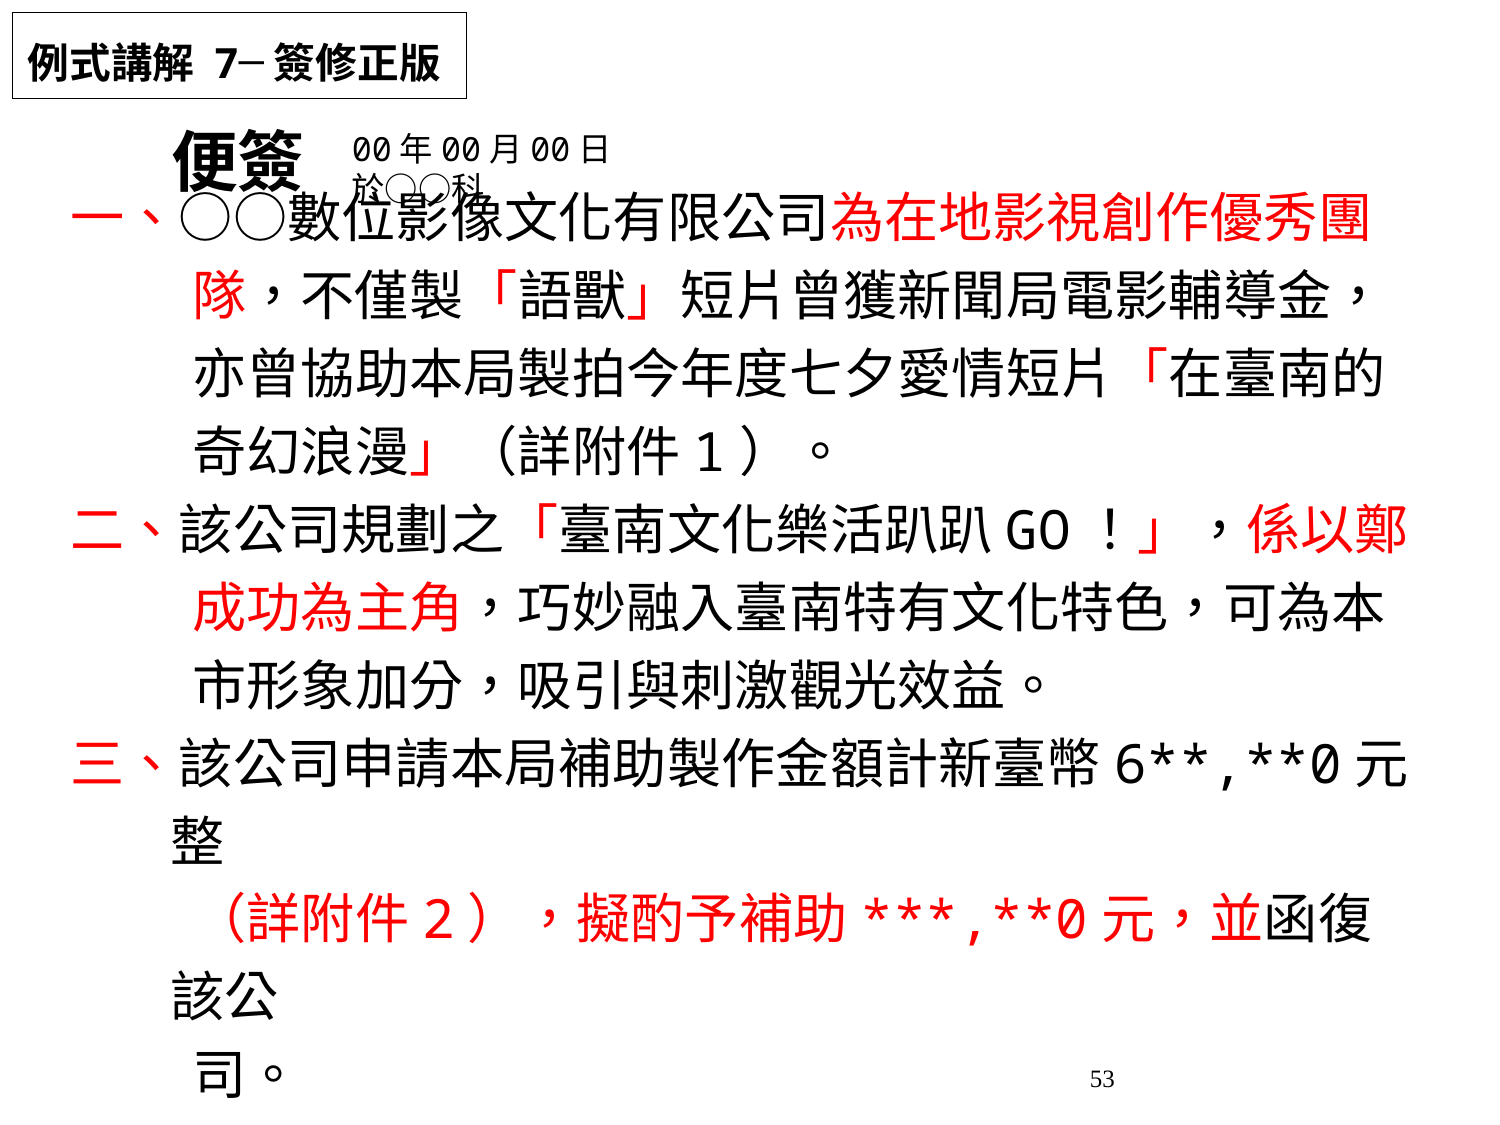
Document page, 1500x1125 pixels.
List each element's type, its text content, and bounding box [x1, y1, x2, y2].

text_box 例式講解 7─簽修正版 [12, 12, 467, 99]
text_box 00年00月00日 於○○科 [336, 121, 644, 216]
text_box [557, 117, 1105, 179]
text_box 便簽 [156, 111, 325, 208]
text_box 一、○○數位影像文化有限公司為在地影視創作優秀團 隊，不僅製「語獸」短片曾獲新聞局電影輔導金， 亦曾協助本局製拍今年度七夕愛情短片「在臺南的 奇幻浪漫」（詳附件1）。 二、該公司規劃之「臺南文化樂活趴趴GO！」，係以鄭 成功為主角，巧妙融入臺南特有文化特色，可為本 市形象加分，吸引與刺激觀光效益。 三、該公司申請本局補助製作金額計新臺幣6**,**0元整 （詳附件2），擬酌予補助***,**0元，並函復該公 司。 [55, 163, 1431, 1113]
